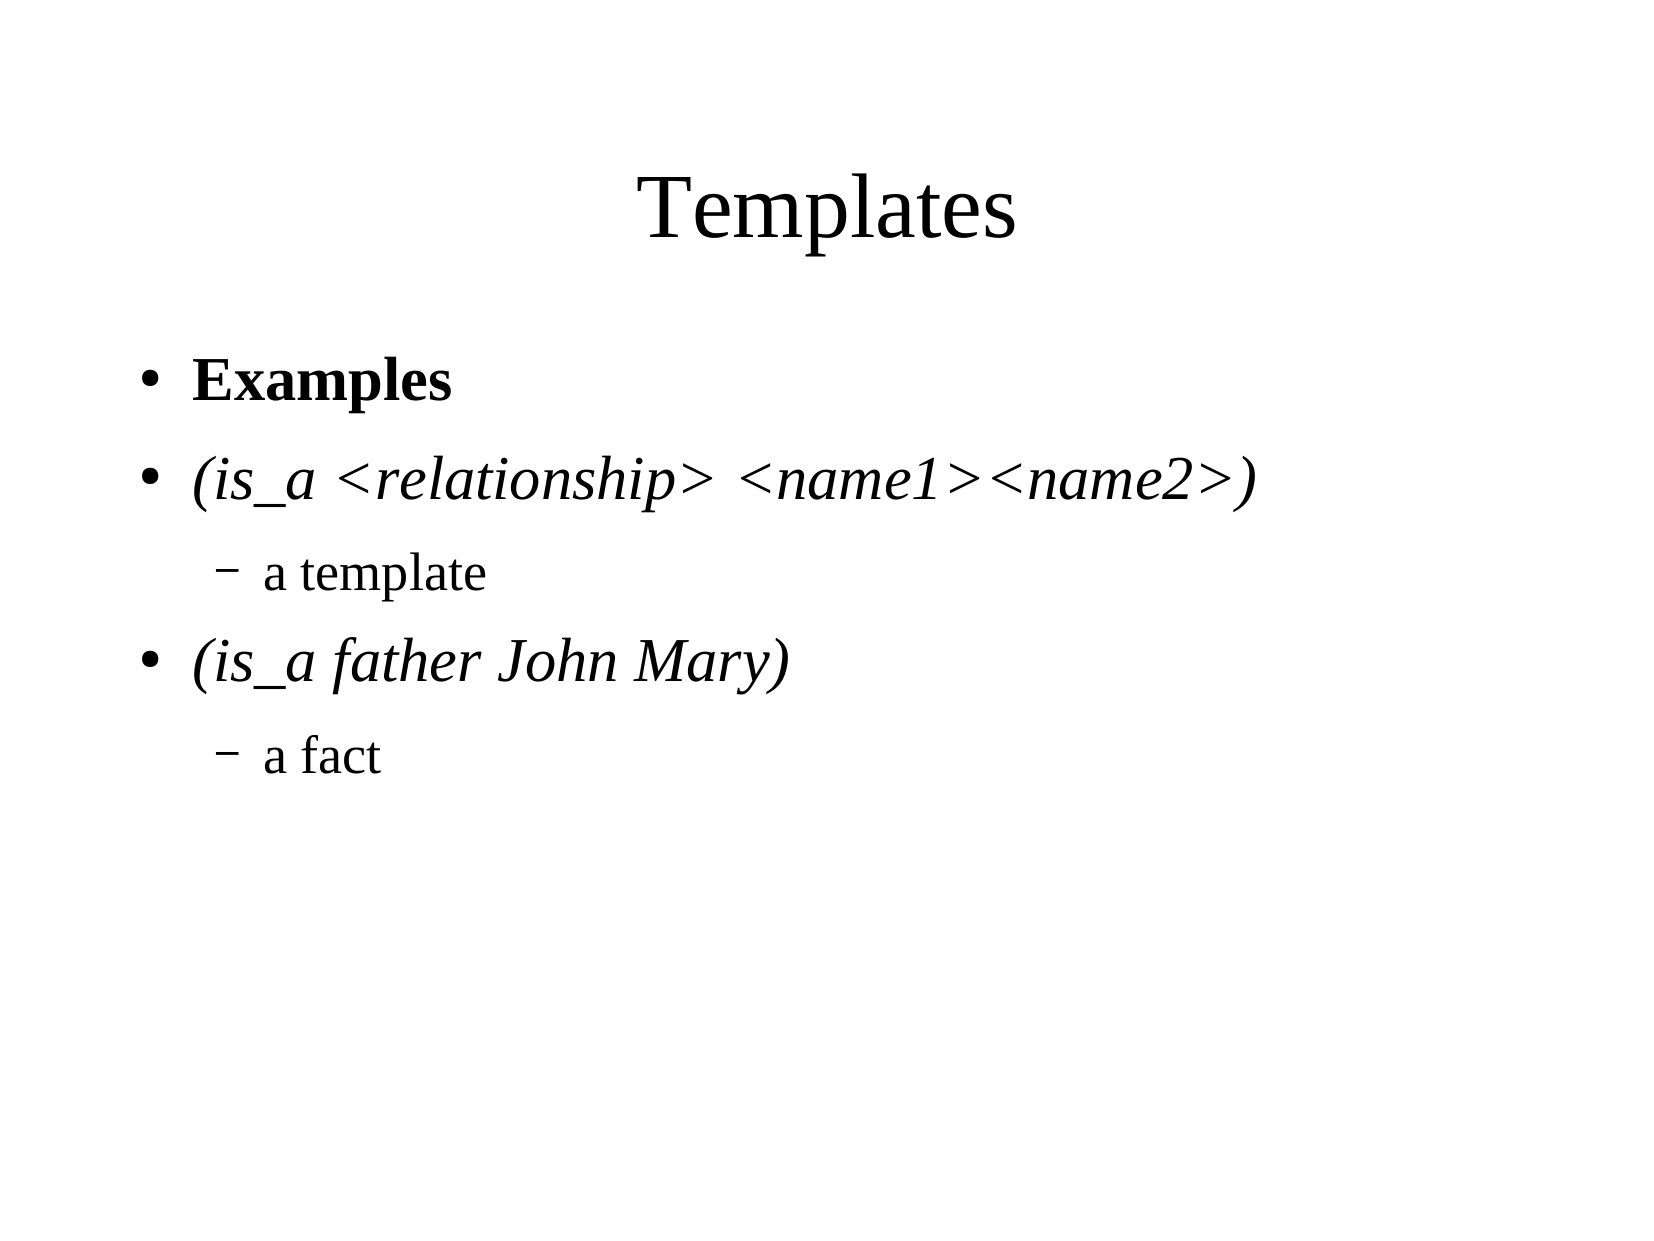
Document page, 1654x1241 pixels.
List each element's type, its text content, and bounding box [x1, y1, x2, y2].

title Templates [121, 102, 1534, 311]
list Examples (is_a <relationship> <name1><name2>) a template (is_a father John Mary) a fact [121, 344, 1534, 1127]
